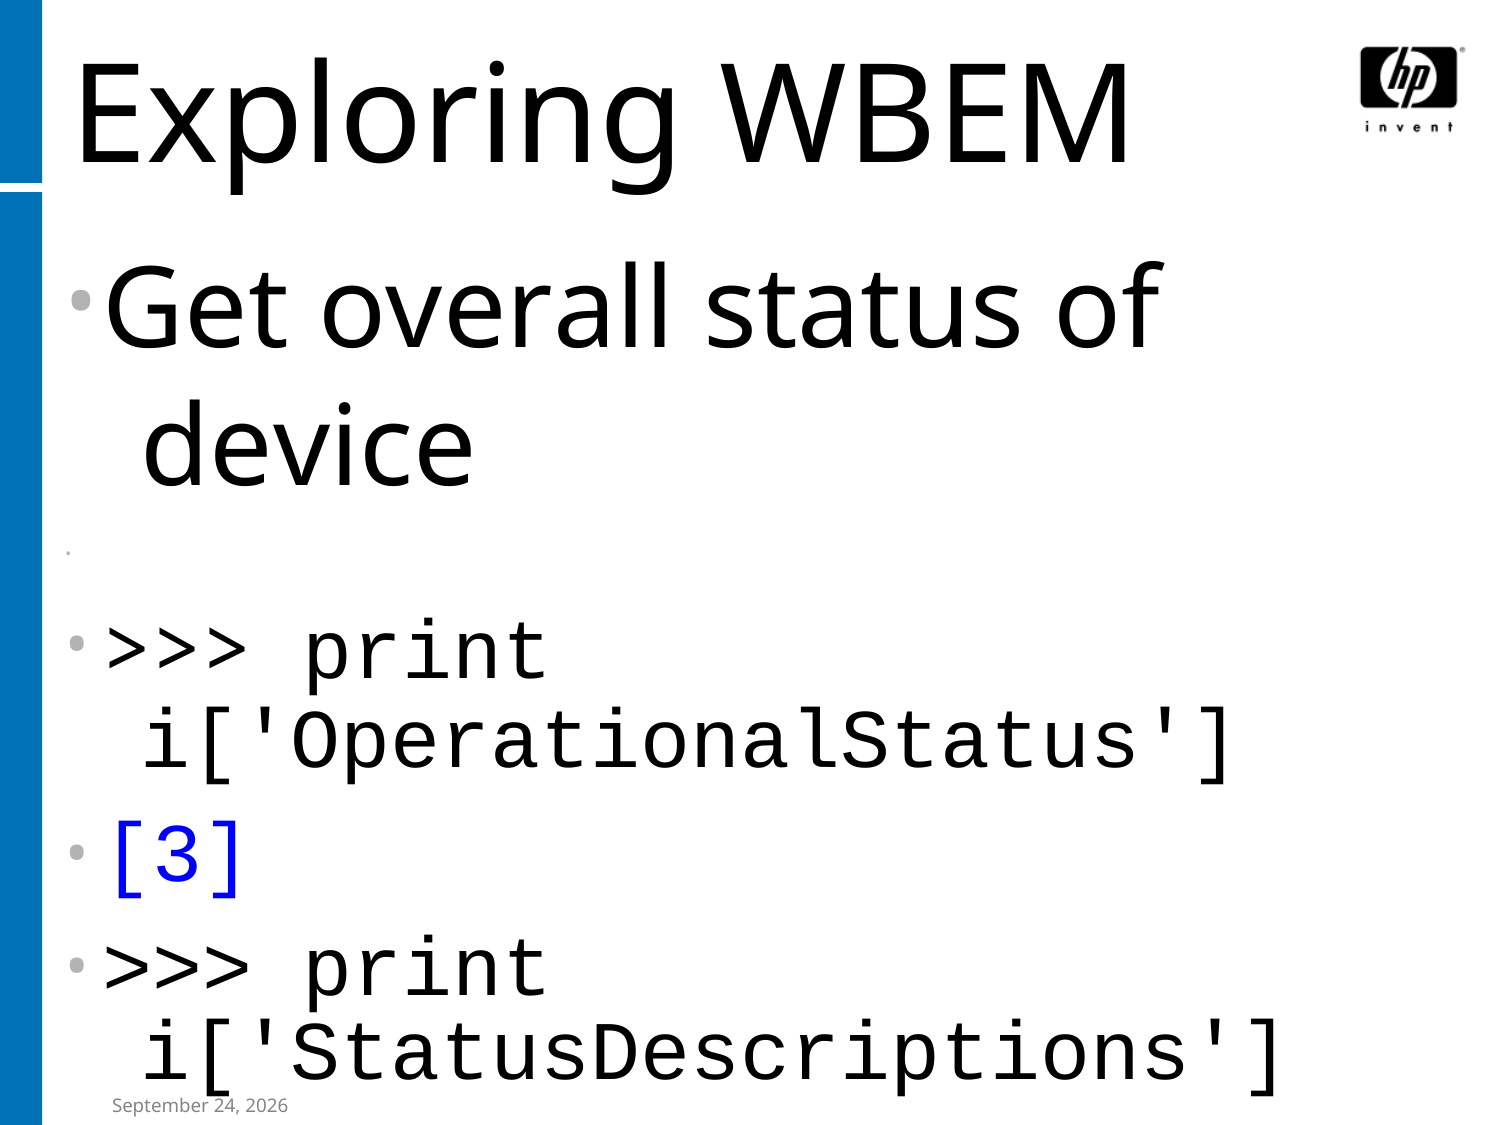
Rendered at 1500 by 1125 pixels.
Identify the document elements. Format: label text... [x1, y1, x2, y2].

list Get overall status of device >>> print i['OperationalStatus'] [3] >>> print i['StatusDescriptions'] ['Degraded'] [65, 237, 1423, 1122]
title Exploring WBEM [70, 18, 1322, 207]
picture [1350, 37, 1472, 141]
